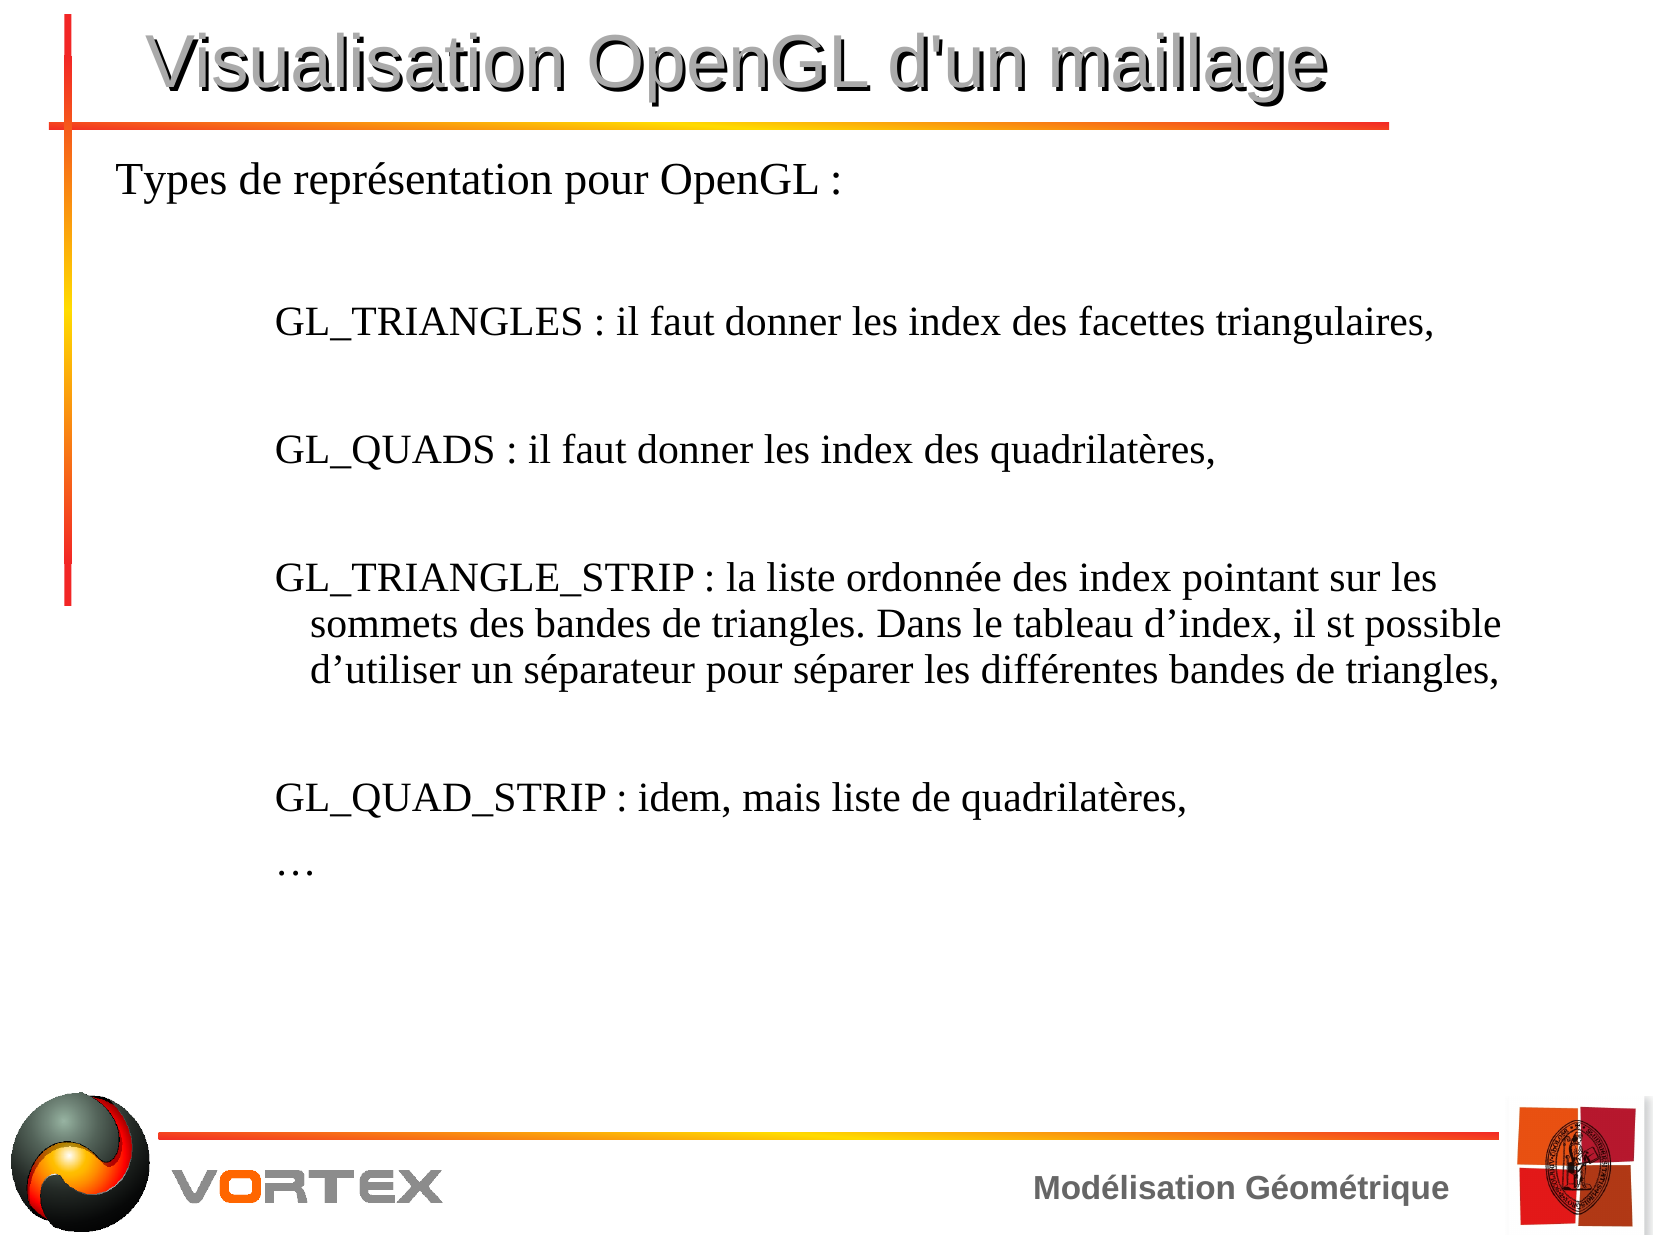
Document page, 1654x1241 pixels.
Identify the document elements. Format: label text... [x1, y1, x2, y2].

picture [1505, 1096, 1653, 1235]
title Visualisation OpenGL d'un maillage [82, 4, 1392, 120]
picture [11, 1092, 443, 1232]
list Types de représentation pour OpenGL : GL_TRIANGLES : il faut donner les index des facettes triangulaires, GL_QUADS : il faut donner les index des quadrilatères, GL_TRIANGLE_STRIP : la liste ordonnée des index pointant sur les sommets des bandes de triangles. Dans le tableau d’index, il st possible d’utiliser un séparateur pour séparer les différentes bandes de triangles, GL_QUAD_STRIP : idem, mais liste de quadrilatères, … [97, 153, 1571, 1109]
